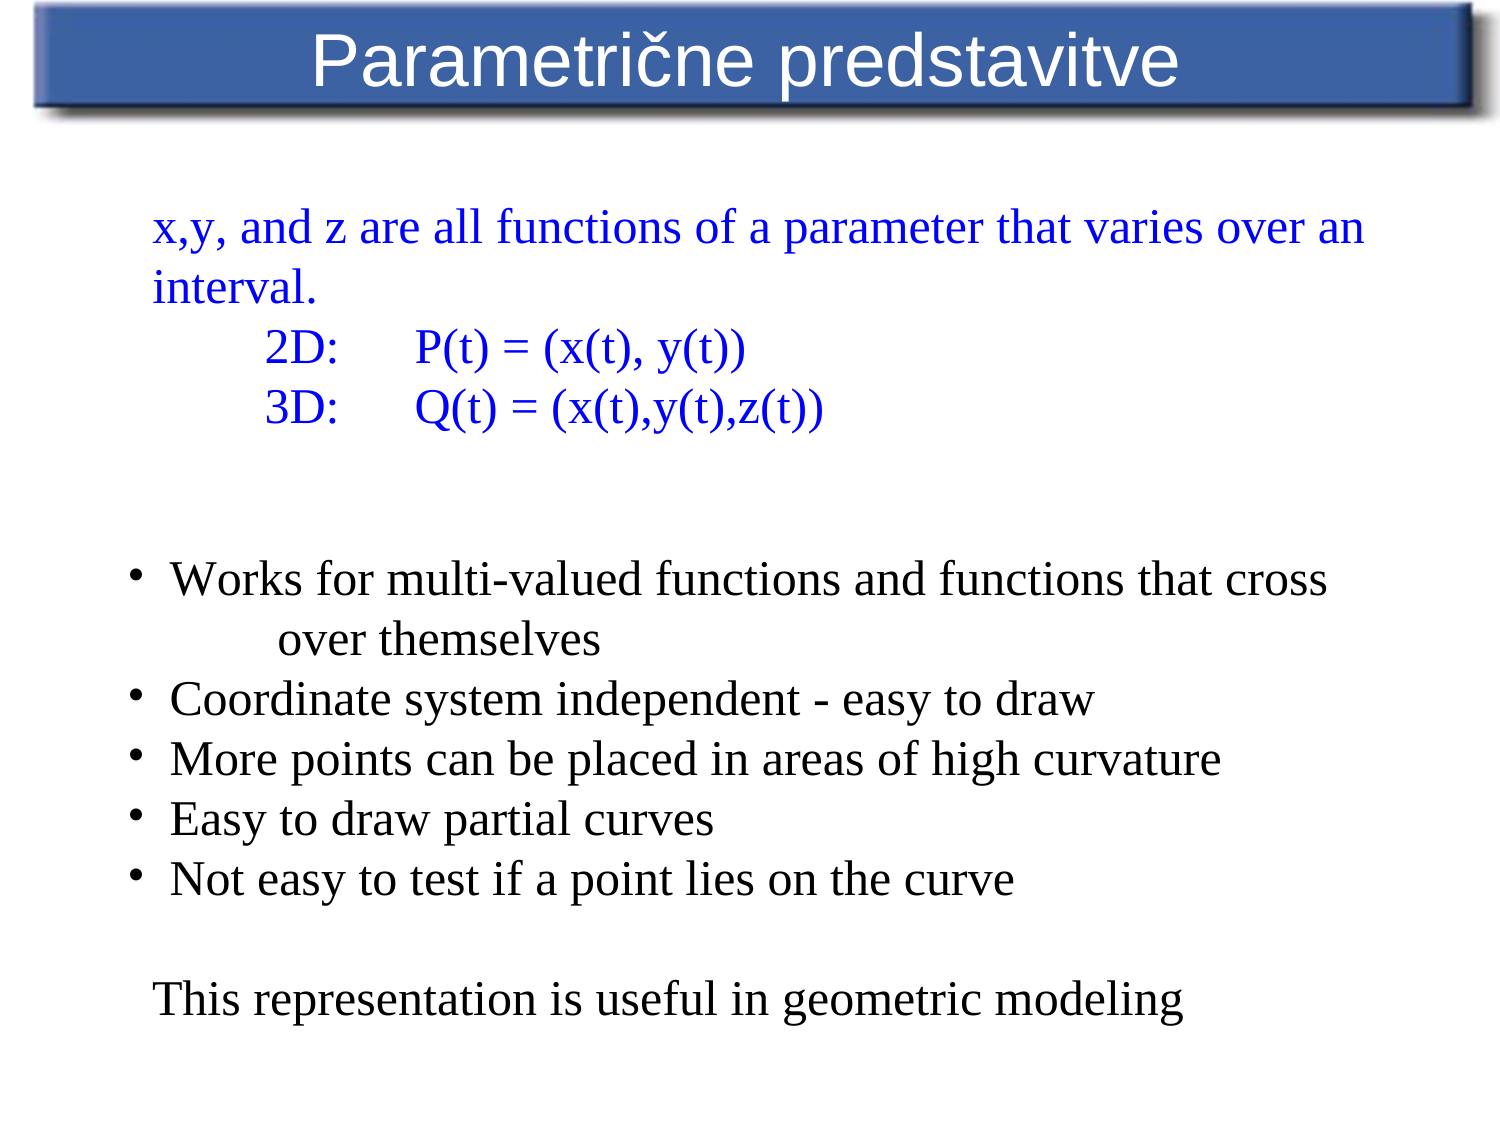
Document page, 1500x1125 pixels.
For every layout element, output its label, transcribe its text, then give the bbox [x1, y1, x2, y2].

title Parametrične predstavitve [0, 0, 1493, 114]
picture [32, 0, 1500, 127]
text_box x,y, and z are all functions of a parameter that varies over an interval. 2D: P(t) = (x(t), y(t)) 3D: Q(t) = (x(t),y(t),z(t)) [99, 185, 1413, 441]
text_box Works for multi-valued functions and functions that cross over themselves Coordinate system independent - easy to draw More points can be placed in areas of high curvature Easy to draw partial curves Not easy to test if a point lies on the curve This representation is useful in geometric modeling [112, 537, 1426, 1033]
